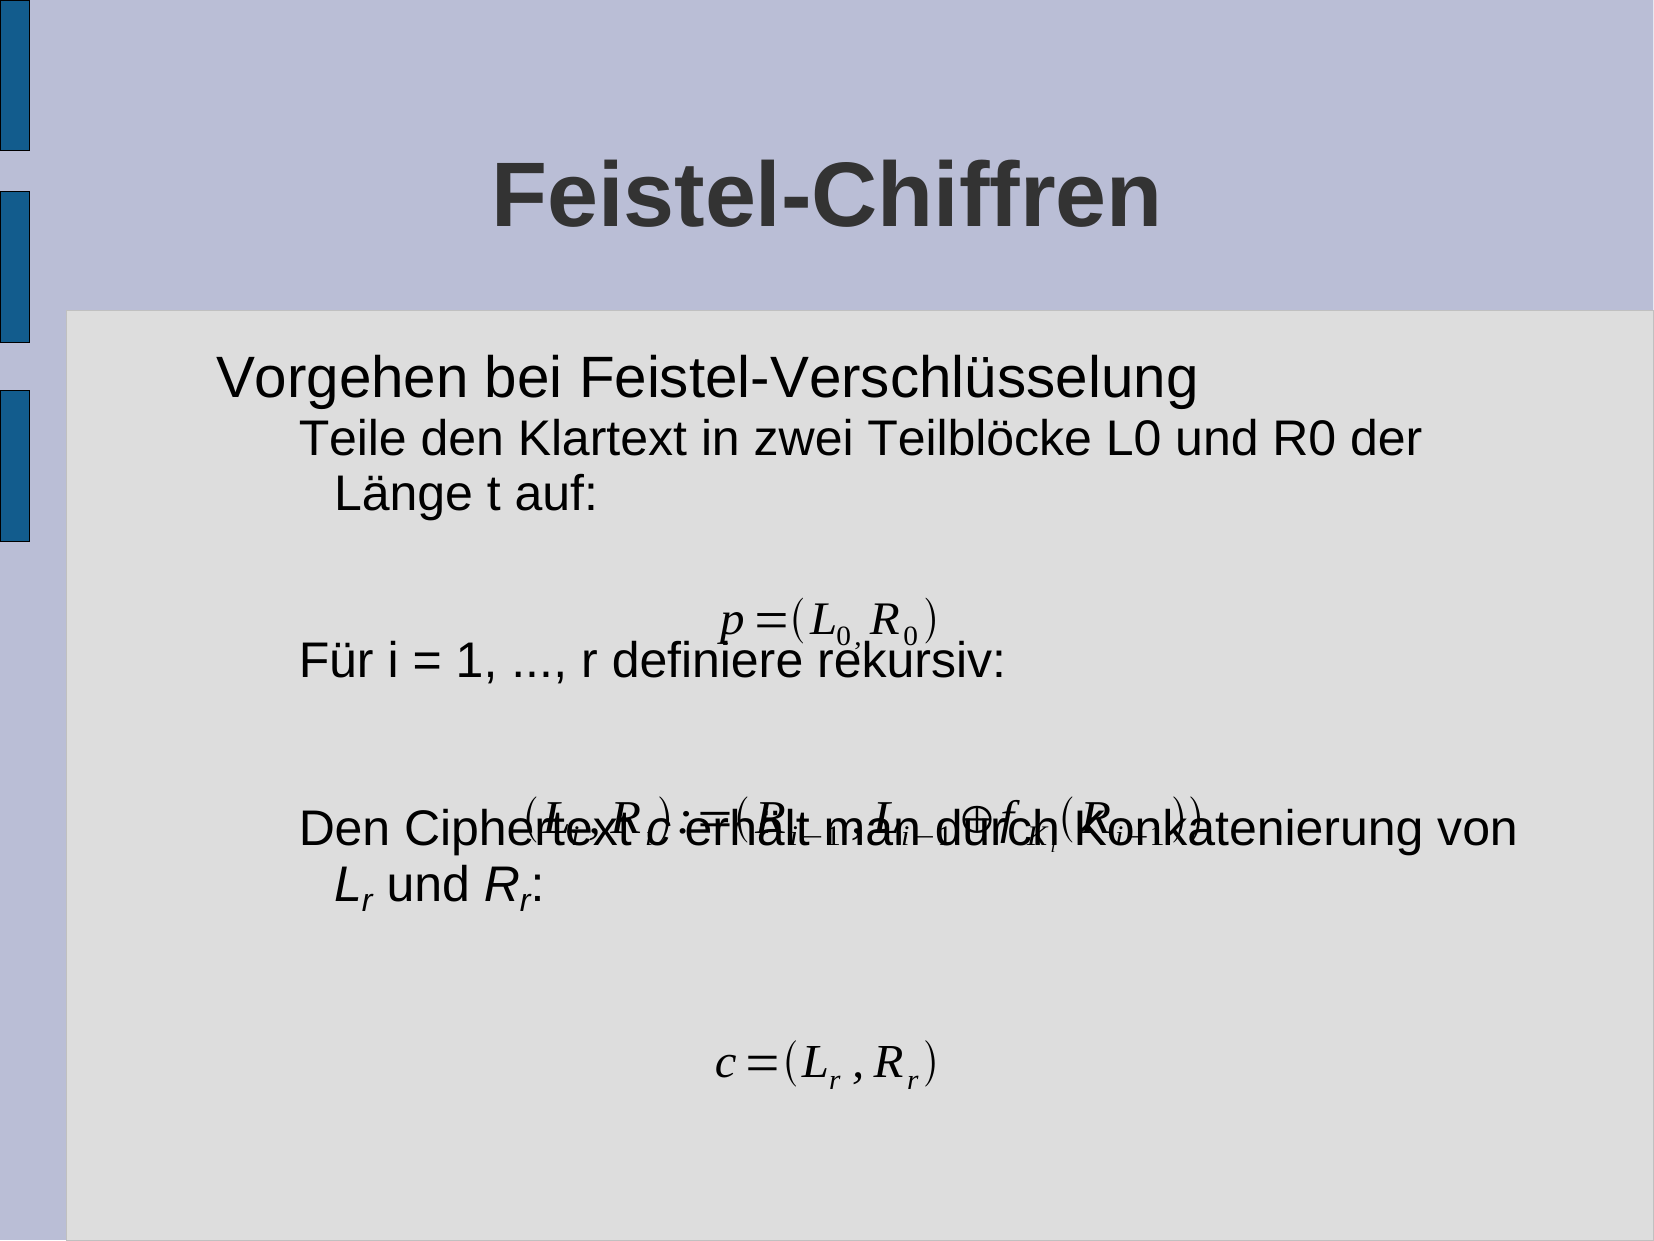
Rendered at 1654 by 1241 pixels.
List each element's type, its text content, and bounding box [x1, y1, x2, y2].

chart [708, 1033, 946, 1096]
chart [517, 789, 1211, 857]
title Feistel-Chiffren [121, 91, 1534, 299]
chart [710, 590, 945, 653]
list Vorgehen bei Feistel-Verschlüsselung Teile den Klartext in zwei Teilblöcke L0 und R0 der Länge t auf: Für i = 1, ..., r definiere rekursiv: Den Ciphertext c erhält man durch Konkatenierung von Lr und Rr: [121, 344, 1534, 1127]
